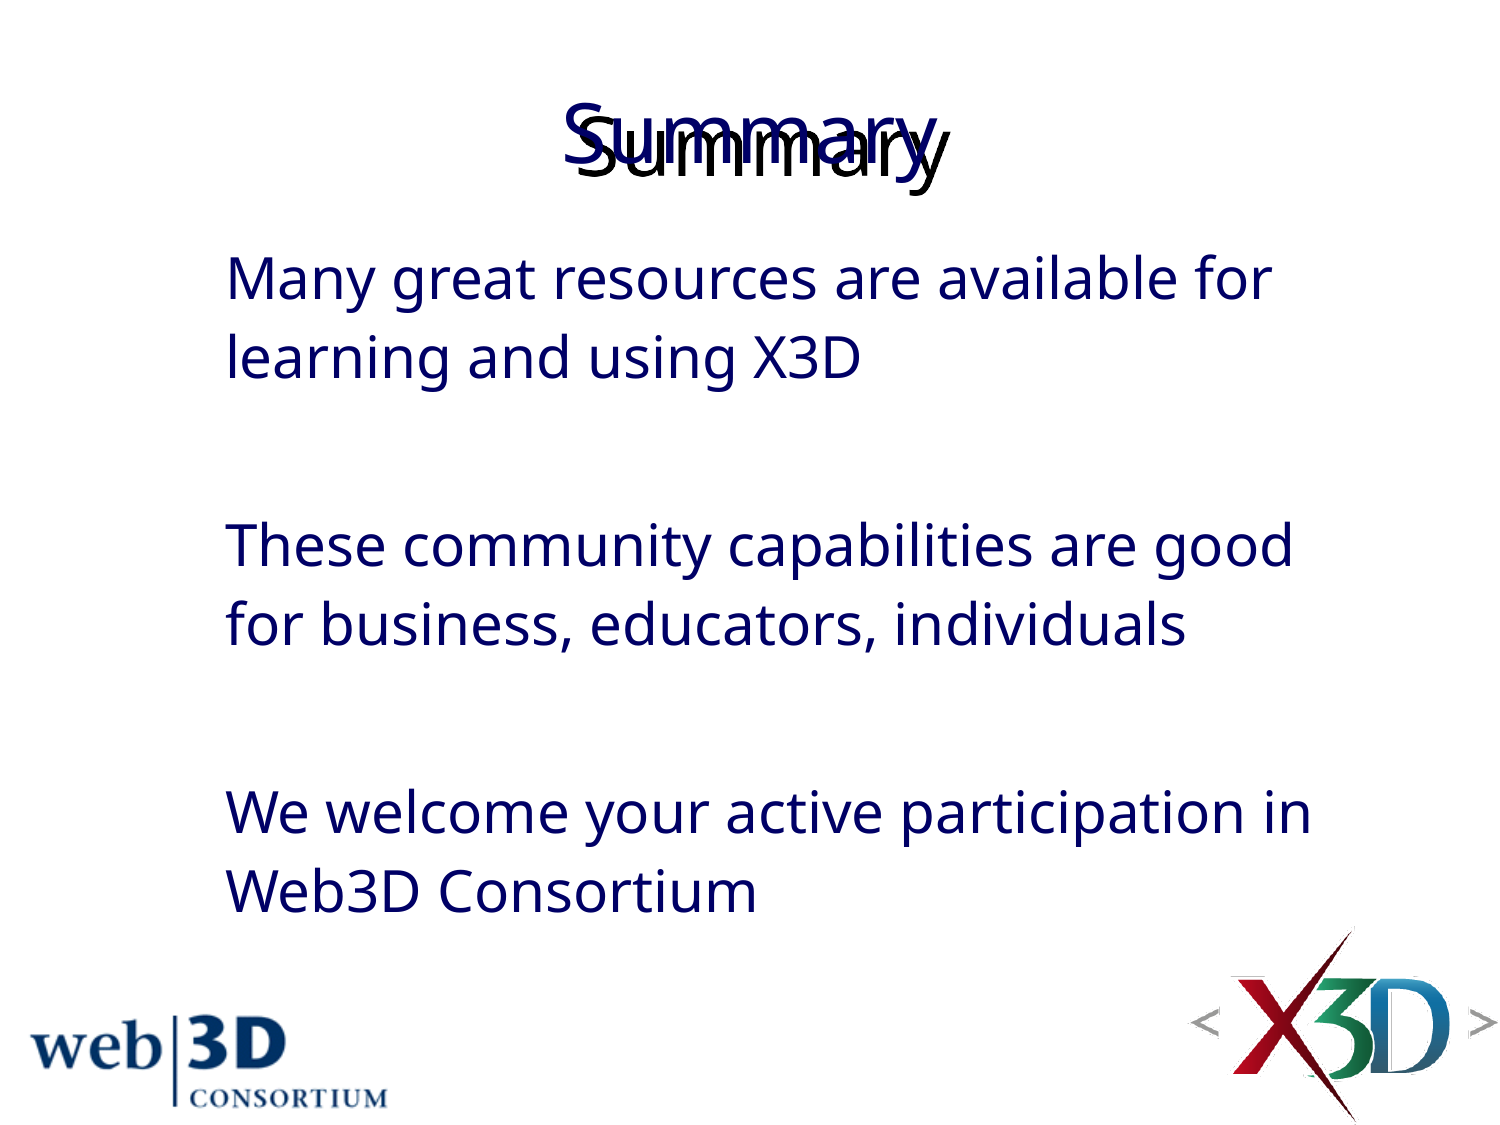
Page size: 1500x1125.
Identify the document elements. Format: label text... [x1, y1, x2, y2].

picture [1187, 926, 1500, 1125]
picture [12, 998, 413, 1118]
list Many great resources are available for learning and using X3D These community capabilities are good for business, educators, individuals We welcome your active participation in Web3D Consortium [112, 237, 1388, 986]
title Summary [112, 44, 1388, 218]
